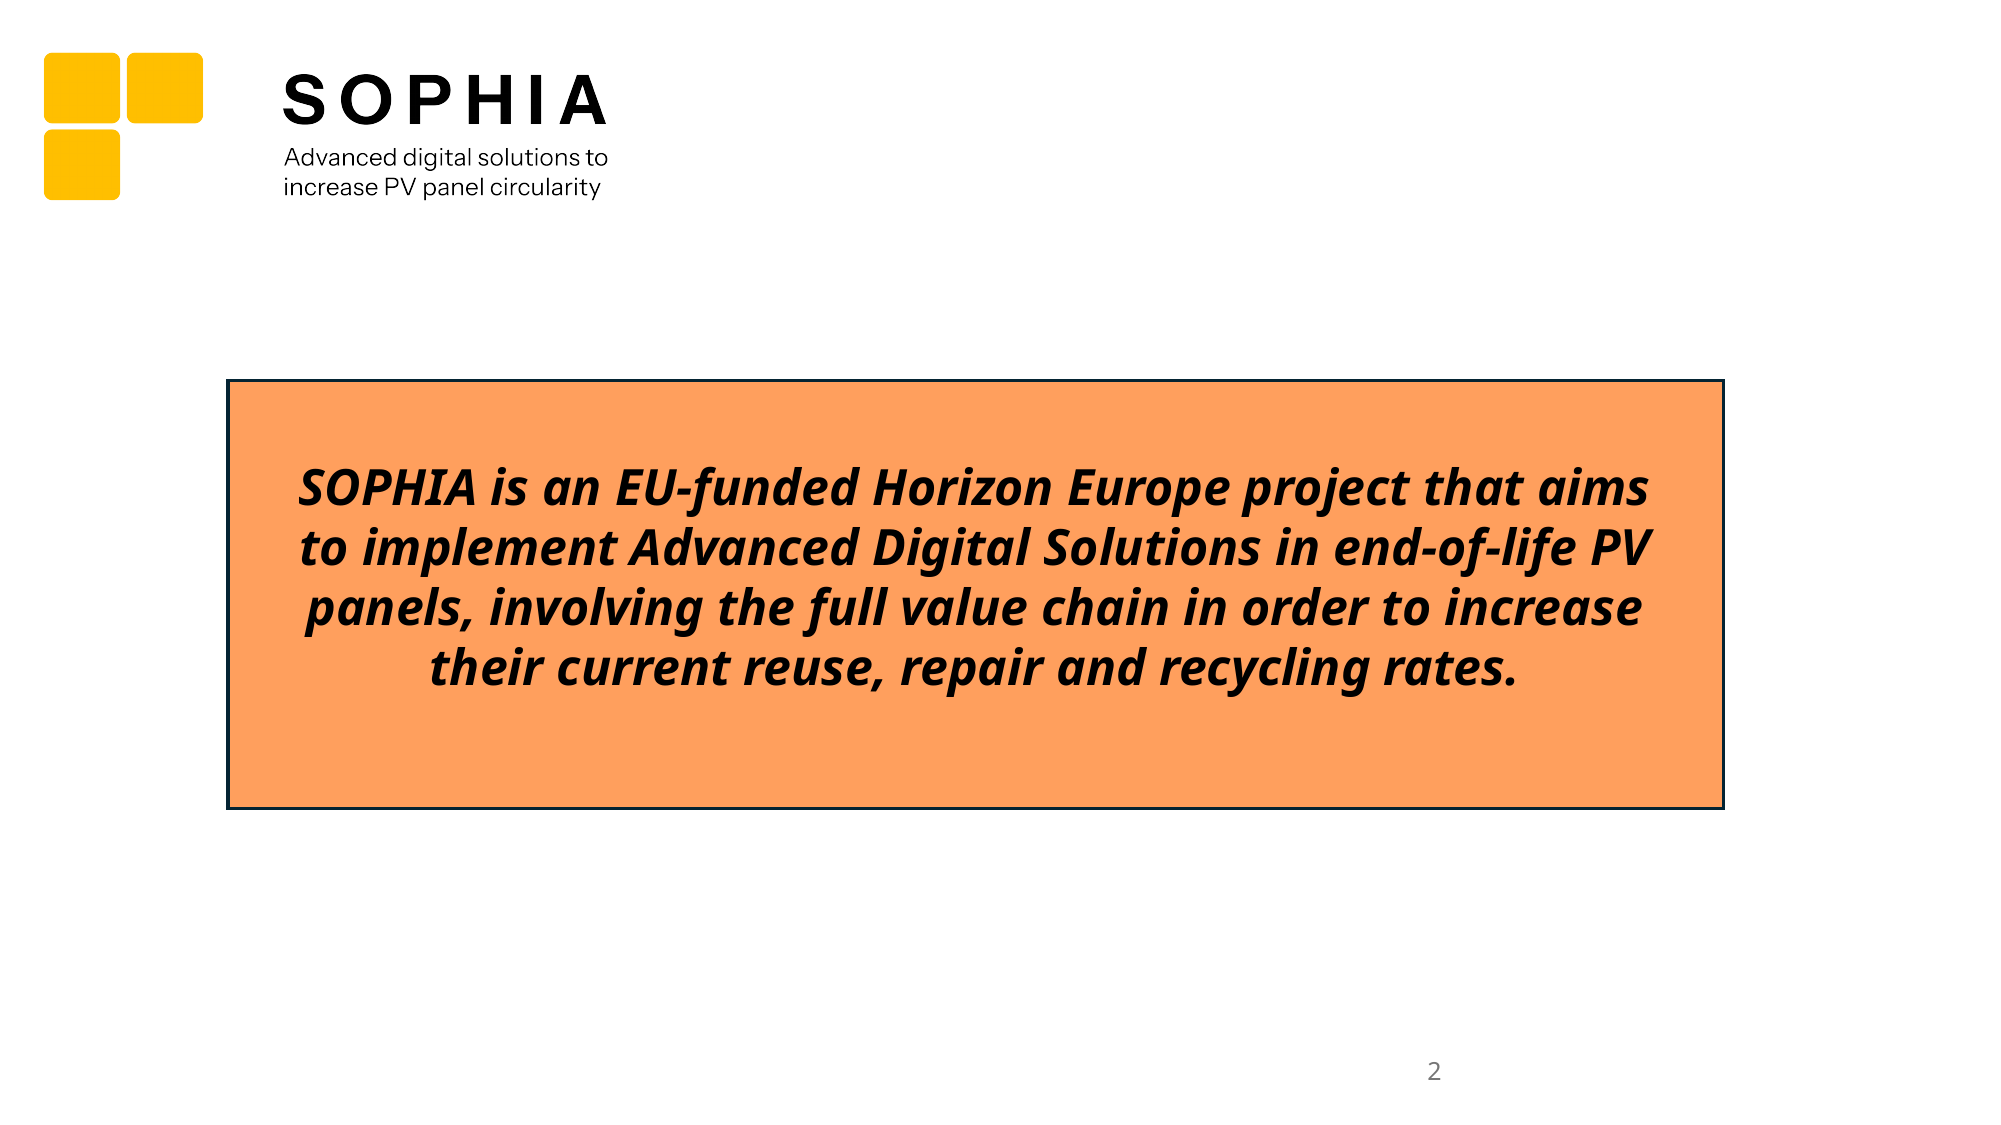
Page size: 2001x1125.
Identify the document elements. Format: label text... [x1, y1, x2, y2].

text_box SOPHIA is an EU-funded Horizon Europe project that aims to implement Advanced Digital Solutions in end-of-life PV panels, involving the full value chain in order to increase their current reuse, repair and recycling rates. [283, 448, 1669, 767]
text_box [228, 381, 1724, 808]
picture [0, 0, 661, 260]
title [137, 59, 1863, 278]
text_box [1412, 1042, 1863, 1103]
